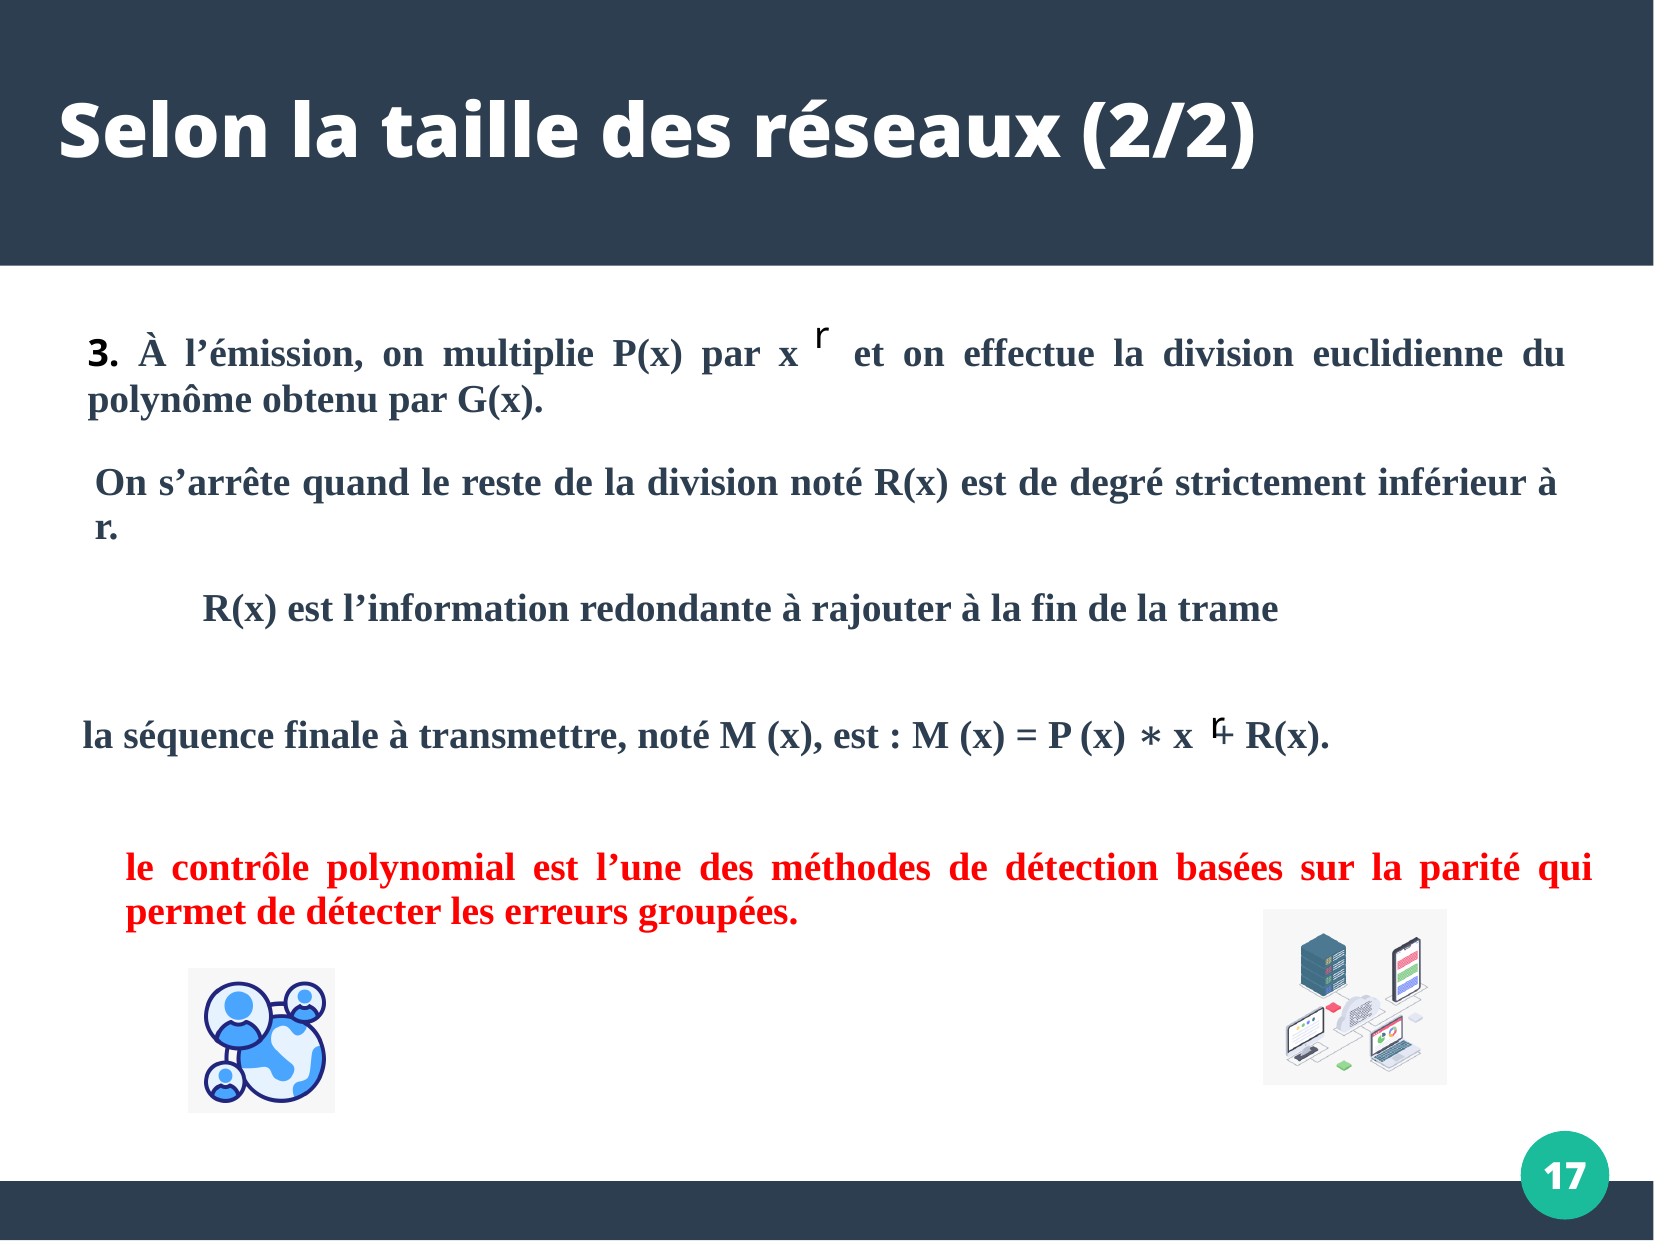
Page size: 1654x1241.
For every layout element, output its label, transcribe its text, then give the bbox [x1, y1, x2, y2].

text_box la séquence finale à transmettre, noté M (x), est : M (x) = P (x) ∗ x + R(x). [82, 713, 1560, 757]
picture [188, 968, 335, 1113]
text_box r [799, 301, 845, 360]
text_box On s’arrête quand le reste de la division noté R(x) est de degré strictement inférieur à r. [94, 460, 1560, 549]
text_box r [1195, 691, 1241, 750]
text_box R(x) est l’information redondante à rajouter à la fin de la trame [187, 578, 1512, 650]
text_box le contrôle polynomial est l’une des méthodes de détection basées sur la parité qui permet de détecter les erreurs groupées. [125, 845, 1595, 934]
picture [1263, 934, 1447, 1085]
text_box 3. À l’émission, on multiplie P(x) par x et on effectue la division euclidienne du polynôme obtenu par G(x). [72, 318, 1583, 465]
title Selon la taille des réseaux (2/2) [59, 49, 1595, 207]
